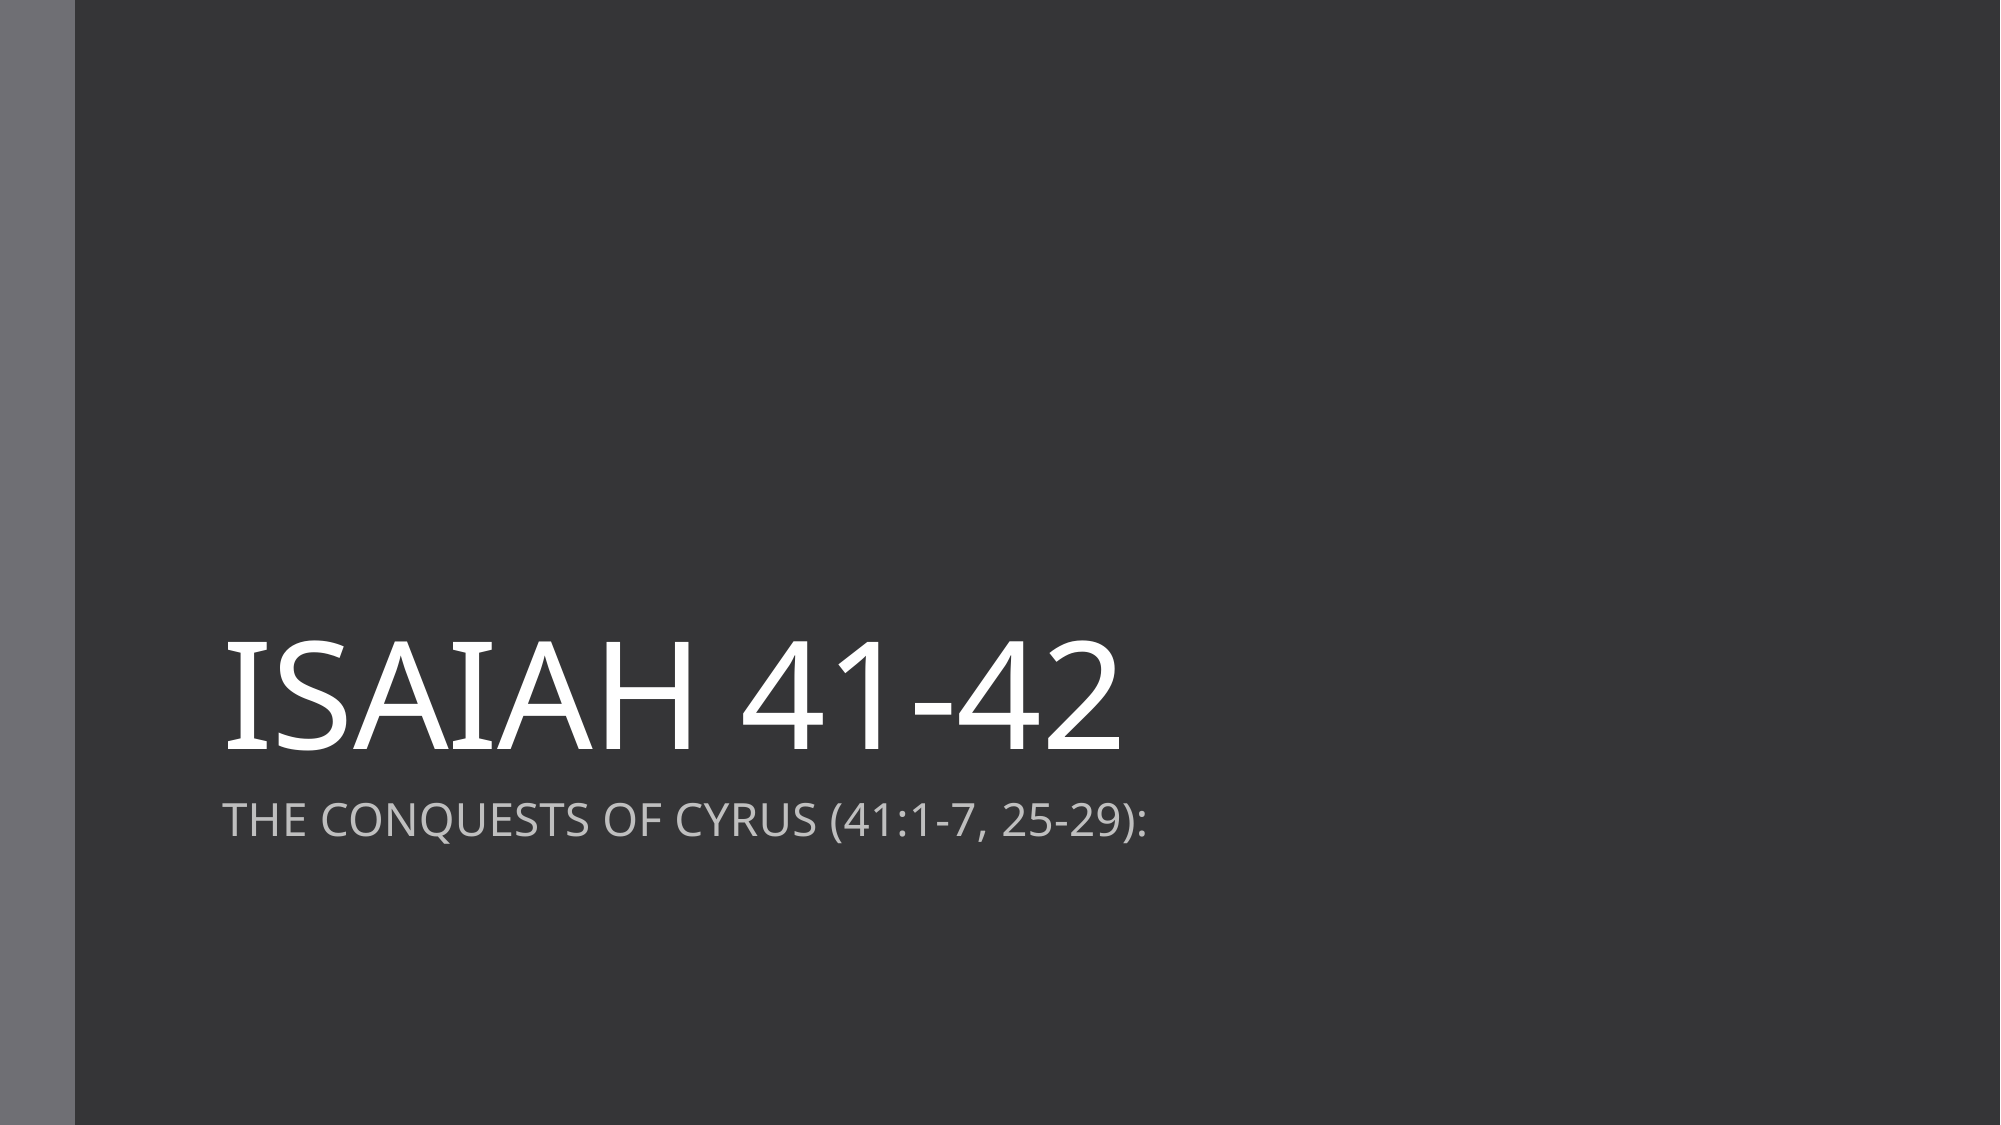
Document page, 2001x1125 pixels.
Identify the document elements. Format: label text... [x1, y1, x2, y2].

title ISAIAH 41-42 [206, 124, 1752, 787]
subtitle THE CONQUESTS OF CYRUS (41:1-7, 25-29): [206, 787, 1752, 1066]
